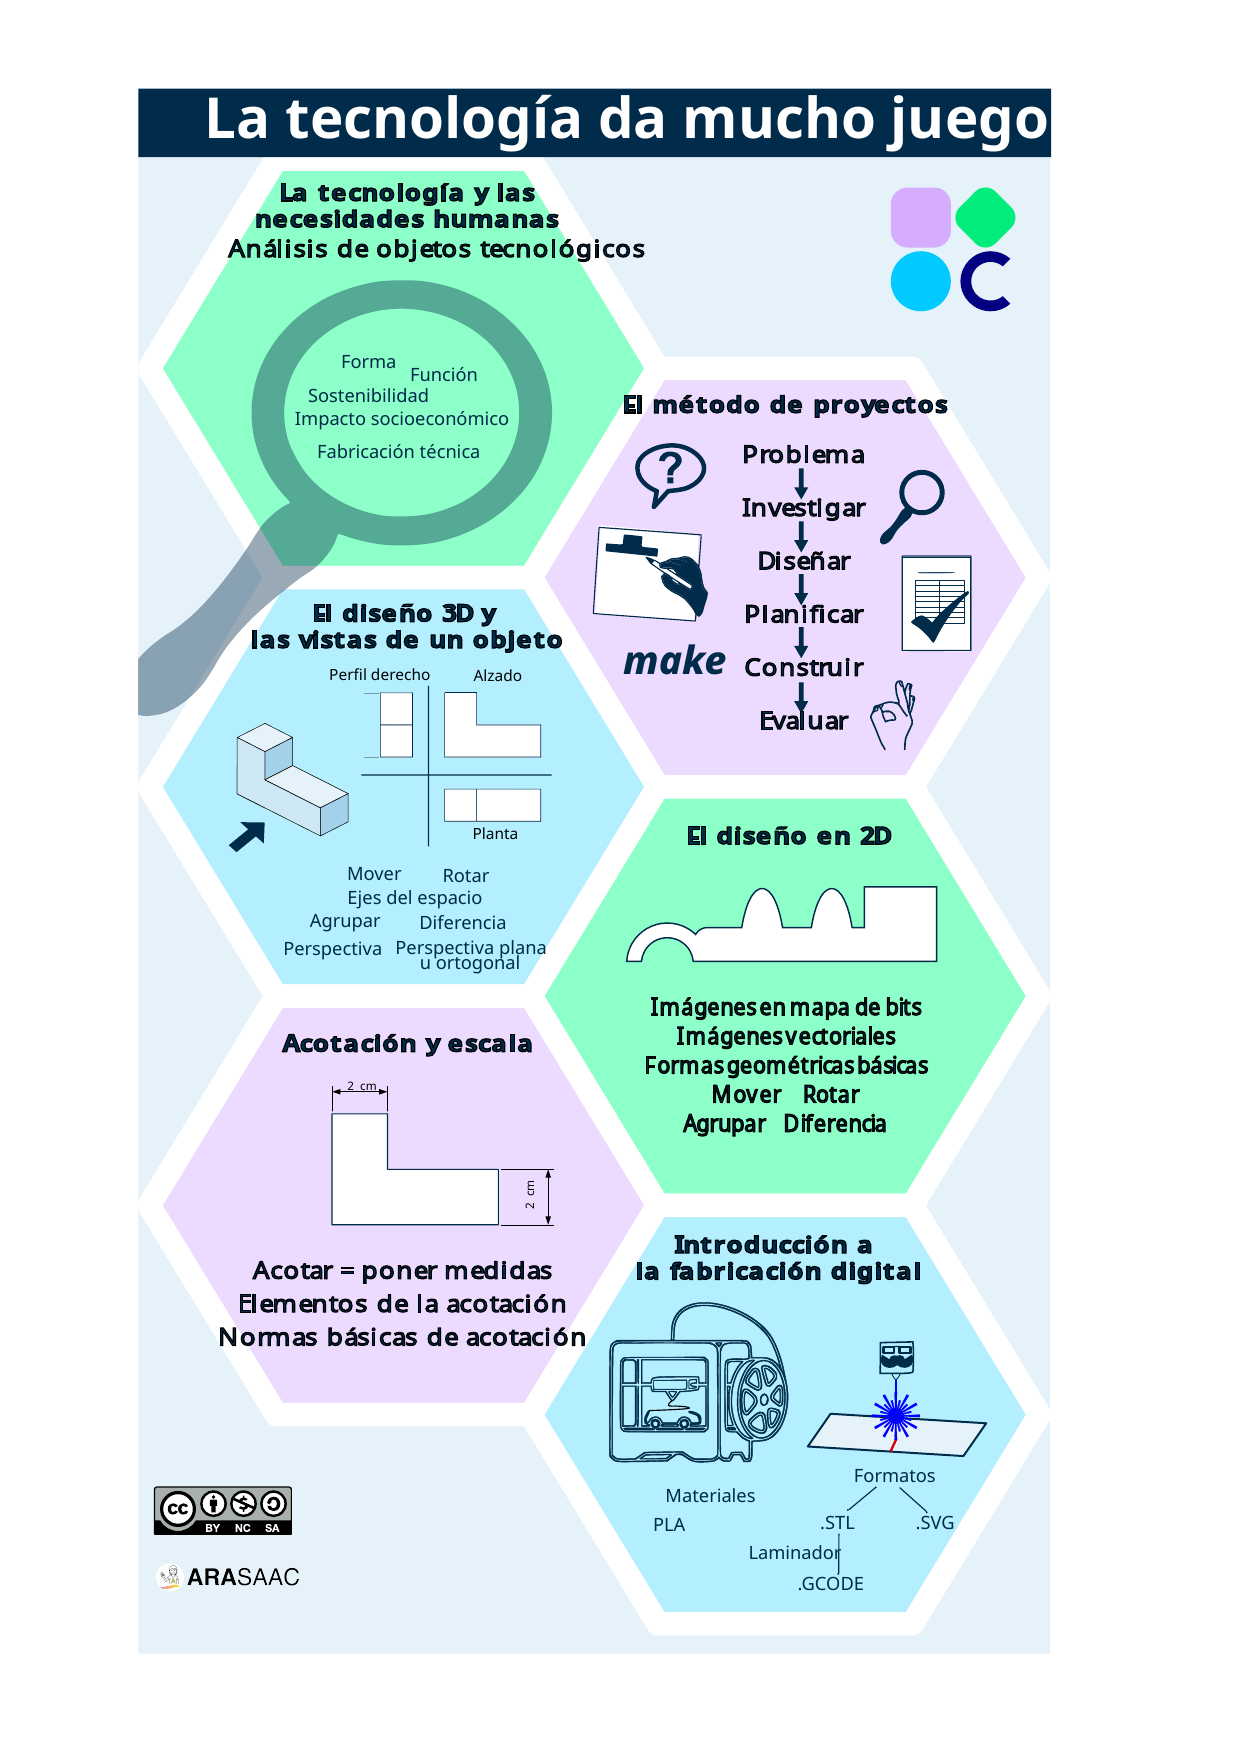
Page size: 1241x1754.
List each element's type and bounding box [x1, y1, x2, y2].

picture [138, 88, 1052, 1654]
